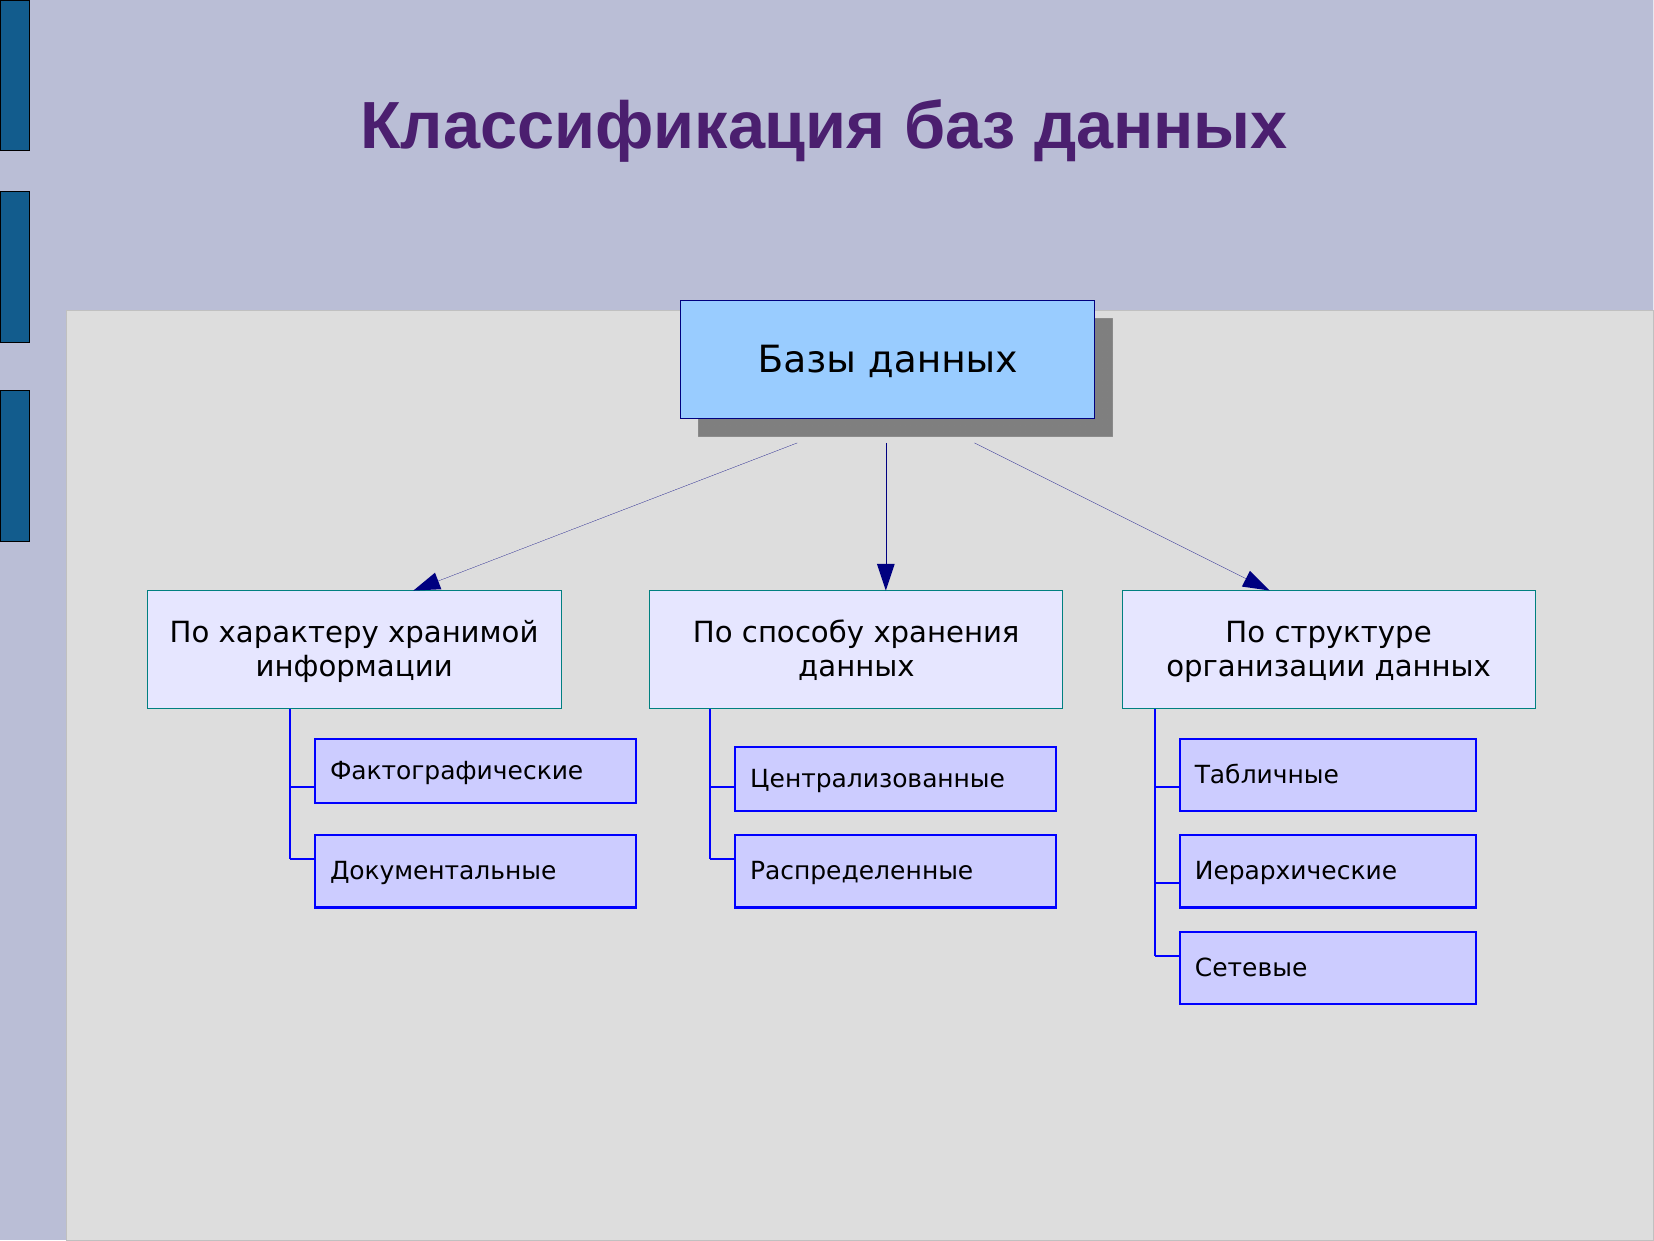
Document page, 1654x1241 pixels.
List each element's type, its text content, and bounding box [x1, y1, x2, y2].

text_box Сетевые [1179, 931, 1477, 1004]
text_box Документальные [315, 835, 637, 908]
text_box Фактографические [315, 738, 637, 804]
text_box Распределенные [735, 835, 1057, 908]
text_box По структуре организации данных [1122, 590, 1536, 709]
text_box По характеру хранимой информации [147, 590, 562, 709]
text_box Централизованные [735, 746, 1057, 812]
title Классификация баз данных [118, 29, 1531, 222]
text_box Базы данных [680, 300, 1095, 419]
text_box Табличные [1179, 738, 1477, 812]
text_box Иерархические [1179, 835, 1477, 908]
text_box По способу хранения данных [649, 590, 1063, 709]
